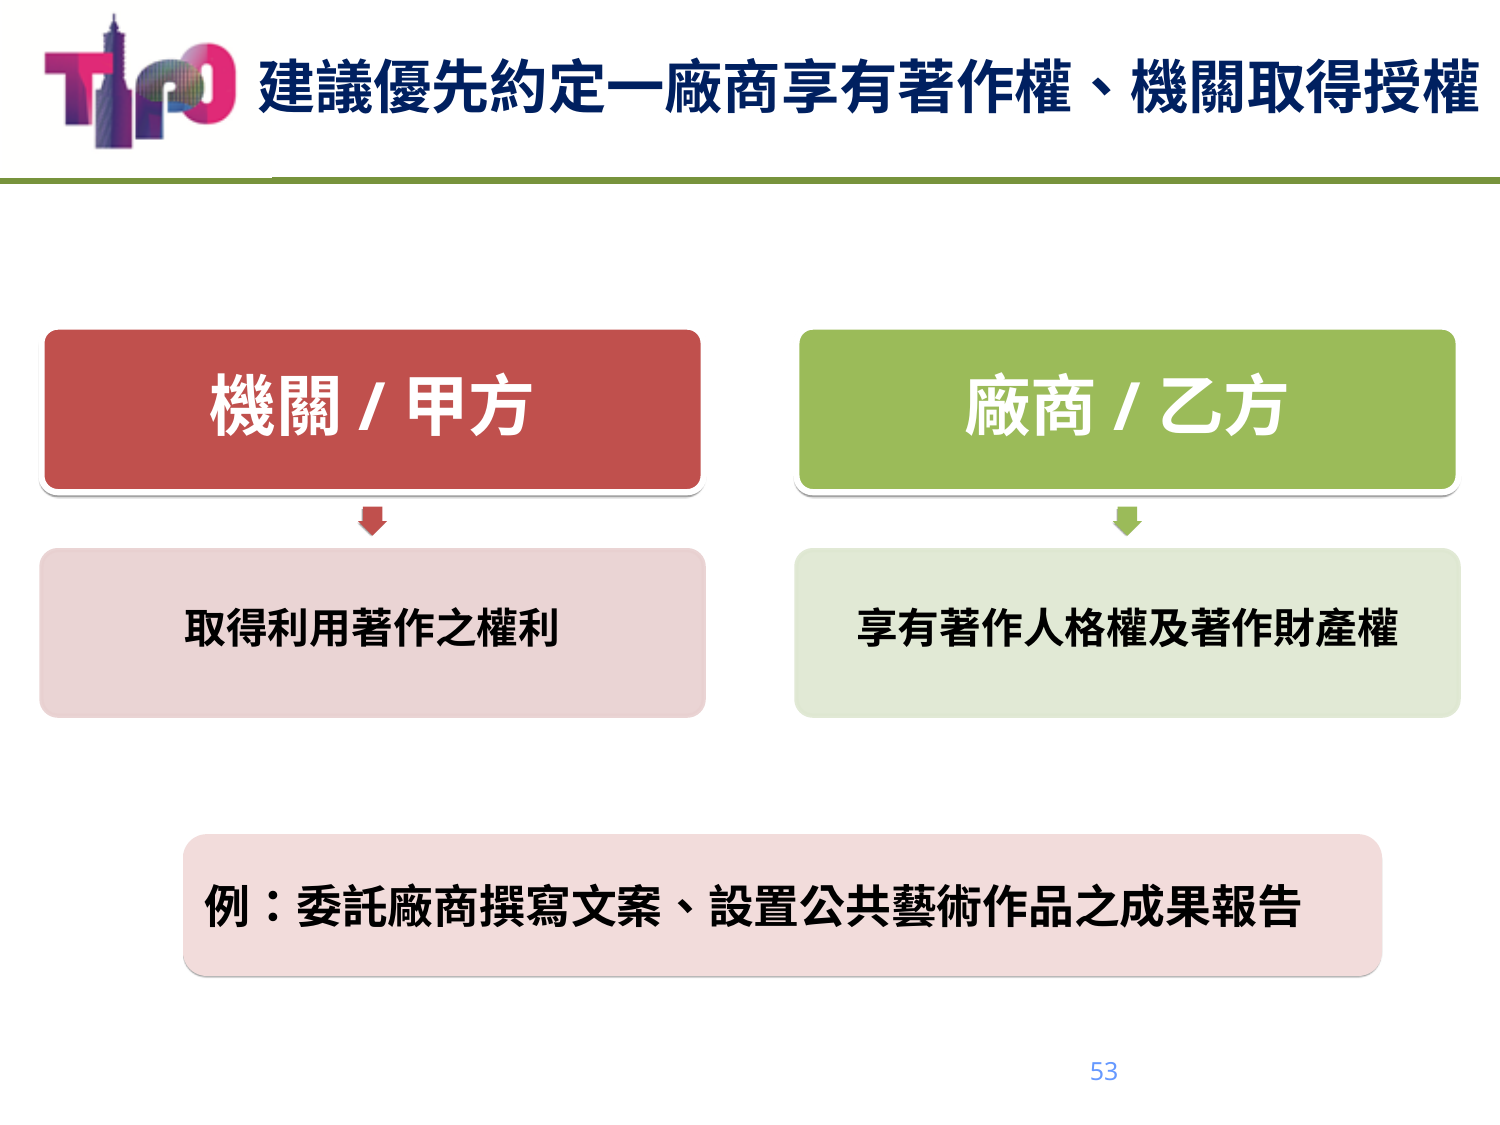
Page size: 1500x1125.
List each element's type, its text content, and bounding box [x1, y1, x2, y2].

text_box [1112, 506, 1142, 536]
text_box 享有著作人格權及著作財產權 [796, 550, 1459, 716]
text_box 53 [1074, 1042, 1426, 1103]
text_box [357, 506, 388, 536]
text_box 取得利用著作之權利 [41, 550, 704, 716]
text_box 廠商/乙方 [796, 326, 1459, 493]
text_box 機關/甲方 [41, 326, 704, 493]
title 建議優先約定一廠商享有著作權、機關取得授權 [242, 42, 1500, 164]
text_box 例：委託廠商撰寫文案、設置公共藝術作品之成果報告 [183, 834, 1383, 976]
